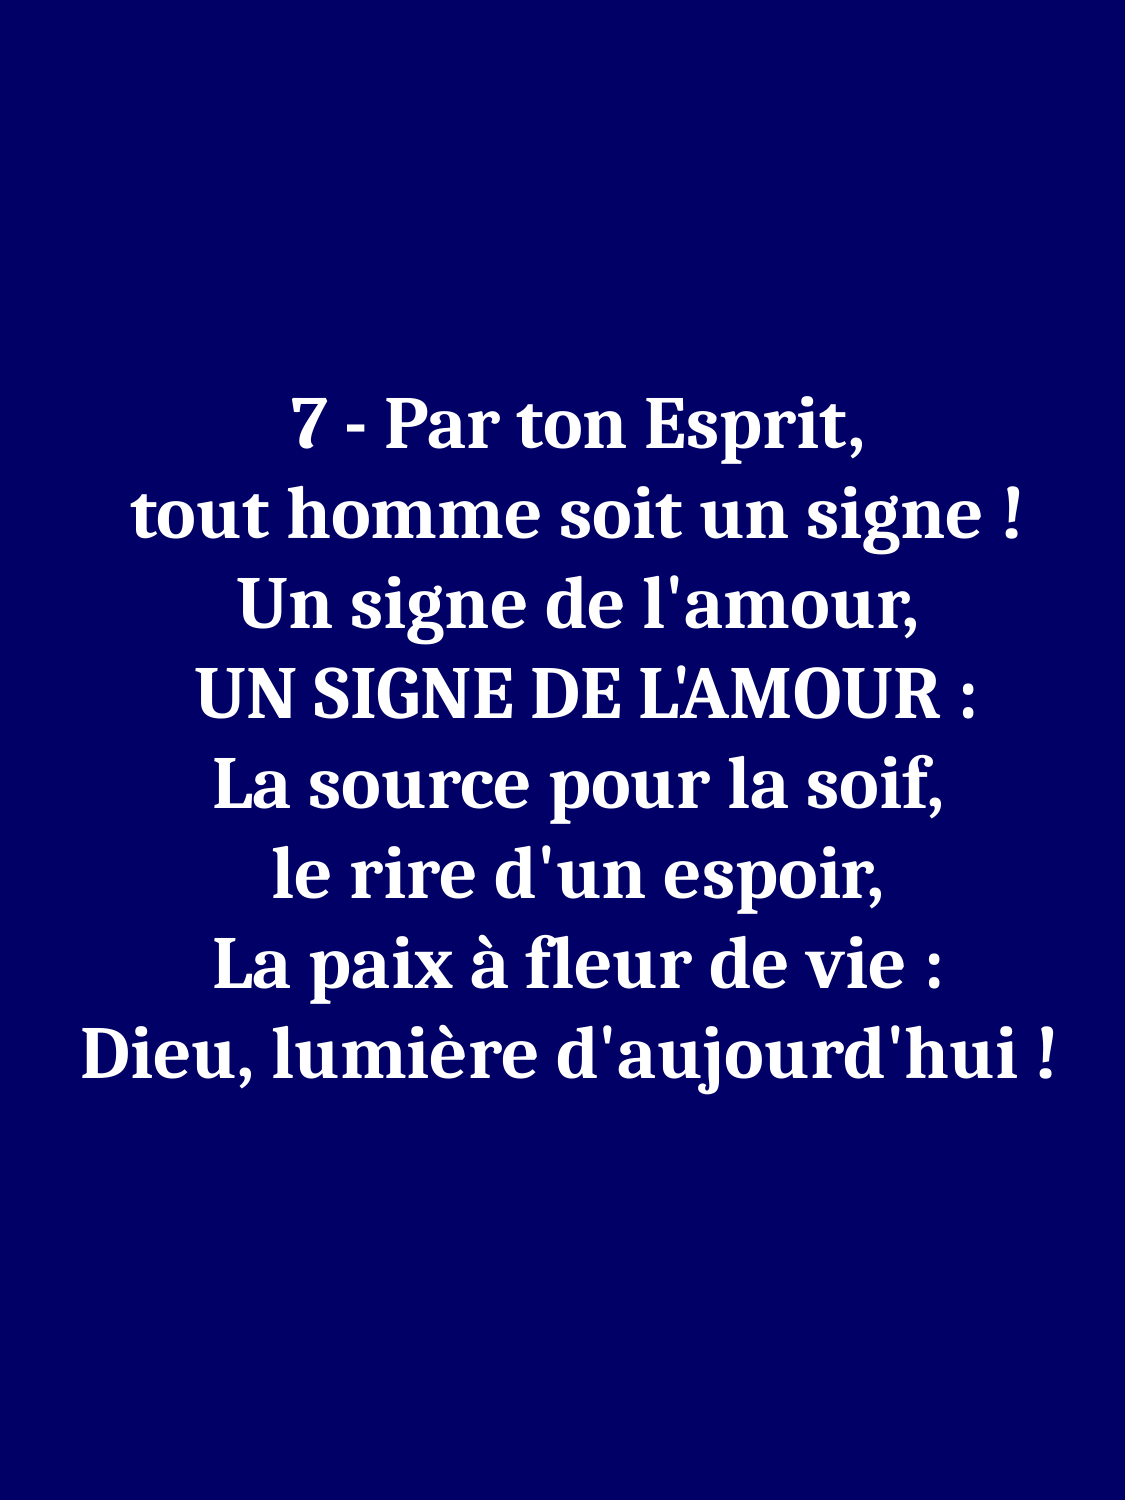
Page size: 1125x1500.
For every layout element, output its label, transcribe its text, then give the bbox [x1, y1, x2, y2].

text_box 7 - Par ton Esprit, tout homme soit un signe ! Un signe de l'amour, UN SIGNE DE L'AMOUR : La source pour la soif, le rire d'un espoir, La paix à fleur de vie : Dieu, lumière d'aujourd'hui ! [0, 366, 1125, 1161]
